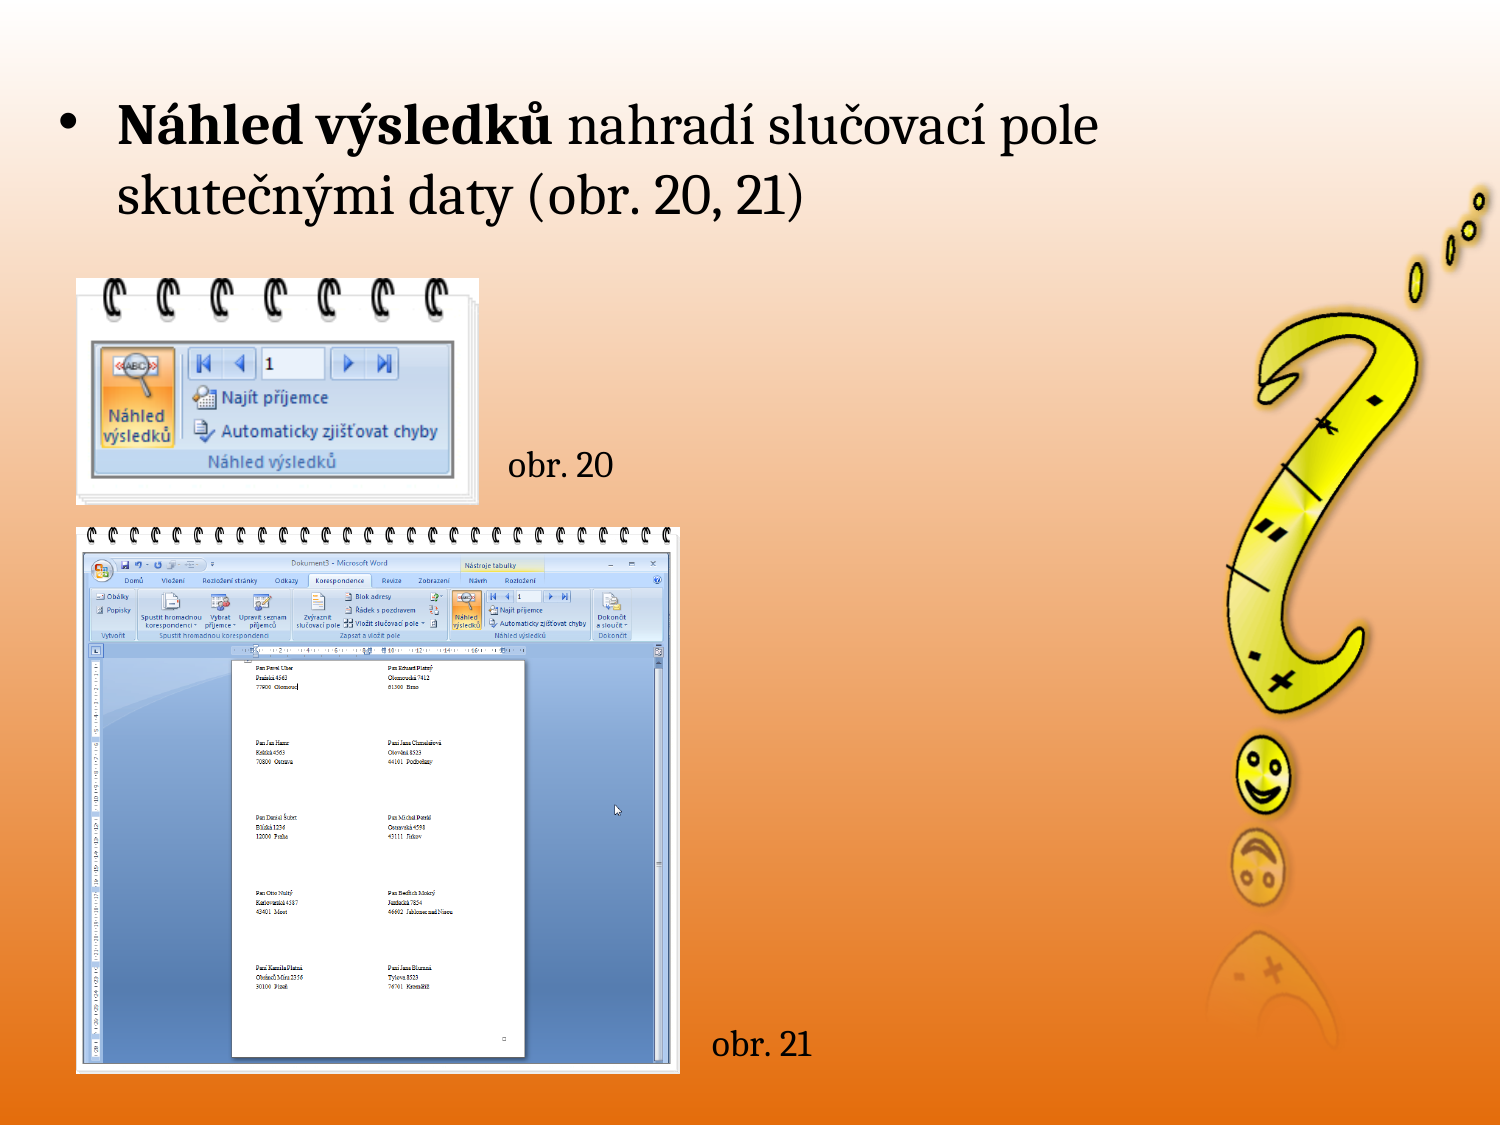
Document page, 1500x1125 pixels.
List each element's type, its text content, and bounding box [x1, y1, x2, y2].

text_box obr. 21 [697, 1011, 827, 1072]
picture [76, 278, 479, 505]
text_box Náhled výsledků nahradí slučovací pole skutečnými daty (obr. 20, 21) [0, 78, 1211, 234]
text_box obr. 20 [493, 432, 629, 493]
picture [76, 527, 680, 1074]
picture [1171, 160, 1500, 1125]
